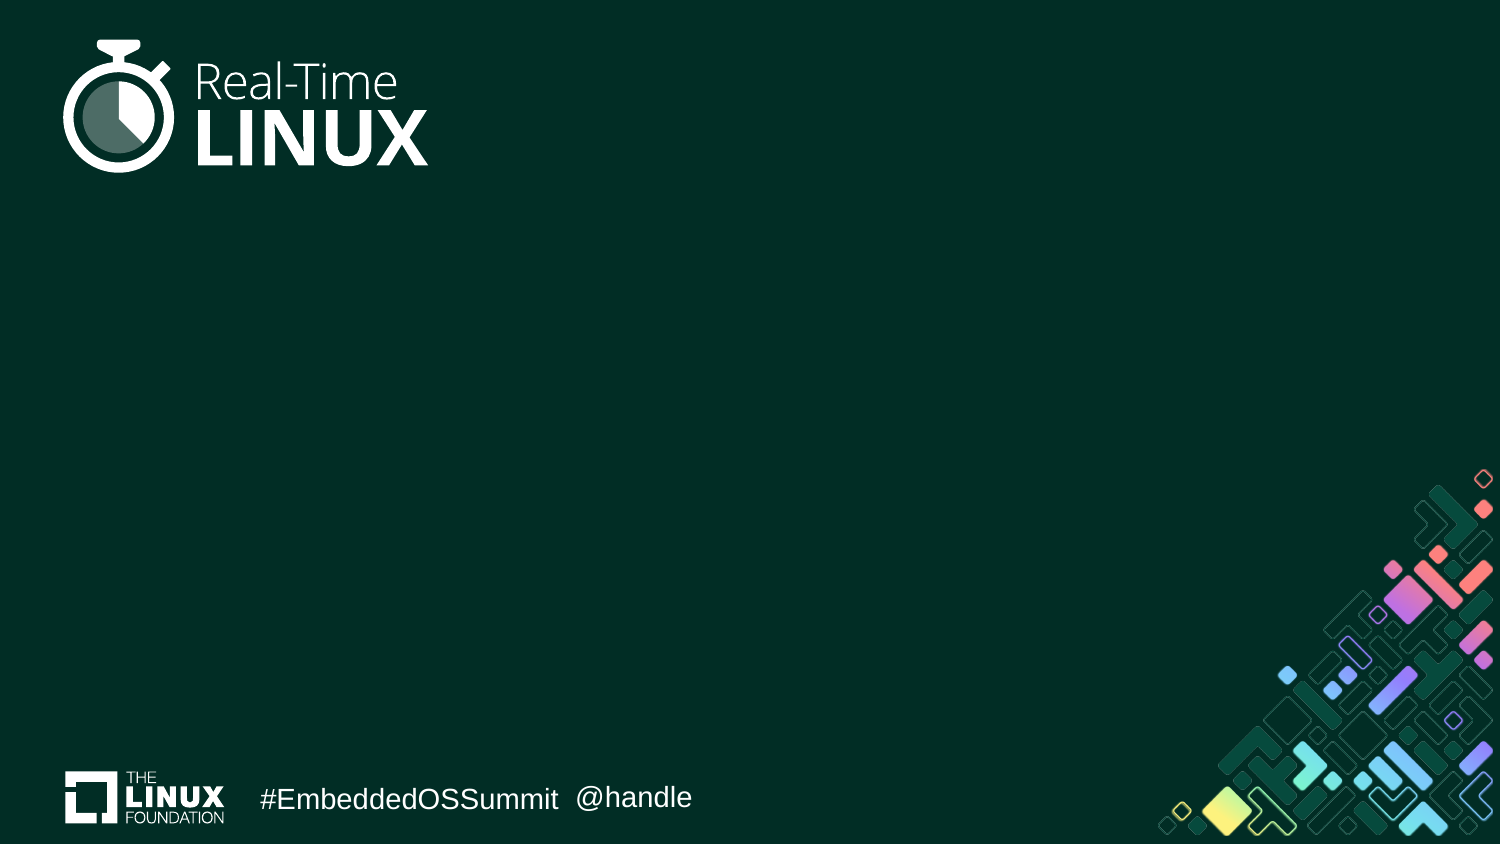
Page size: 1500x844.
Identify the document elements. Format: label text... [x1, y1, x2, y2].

text_box @handle [560, 770, 733, 822]
